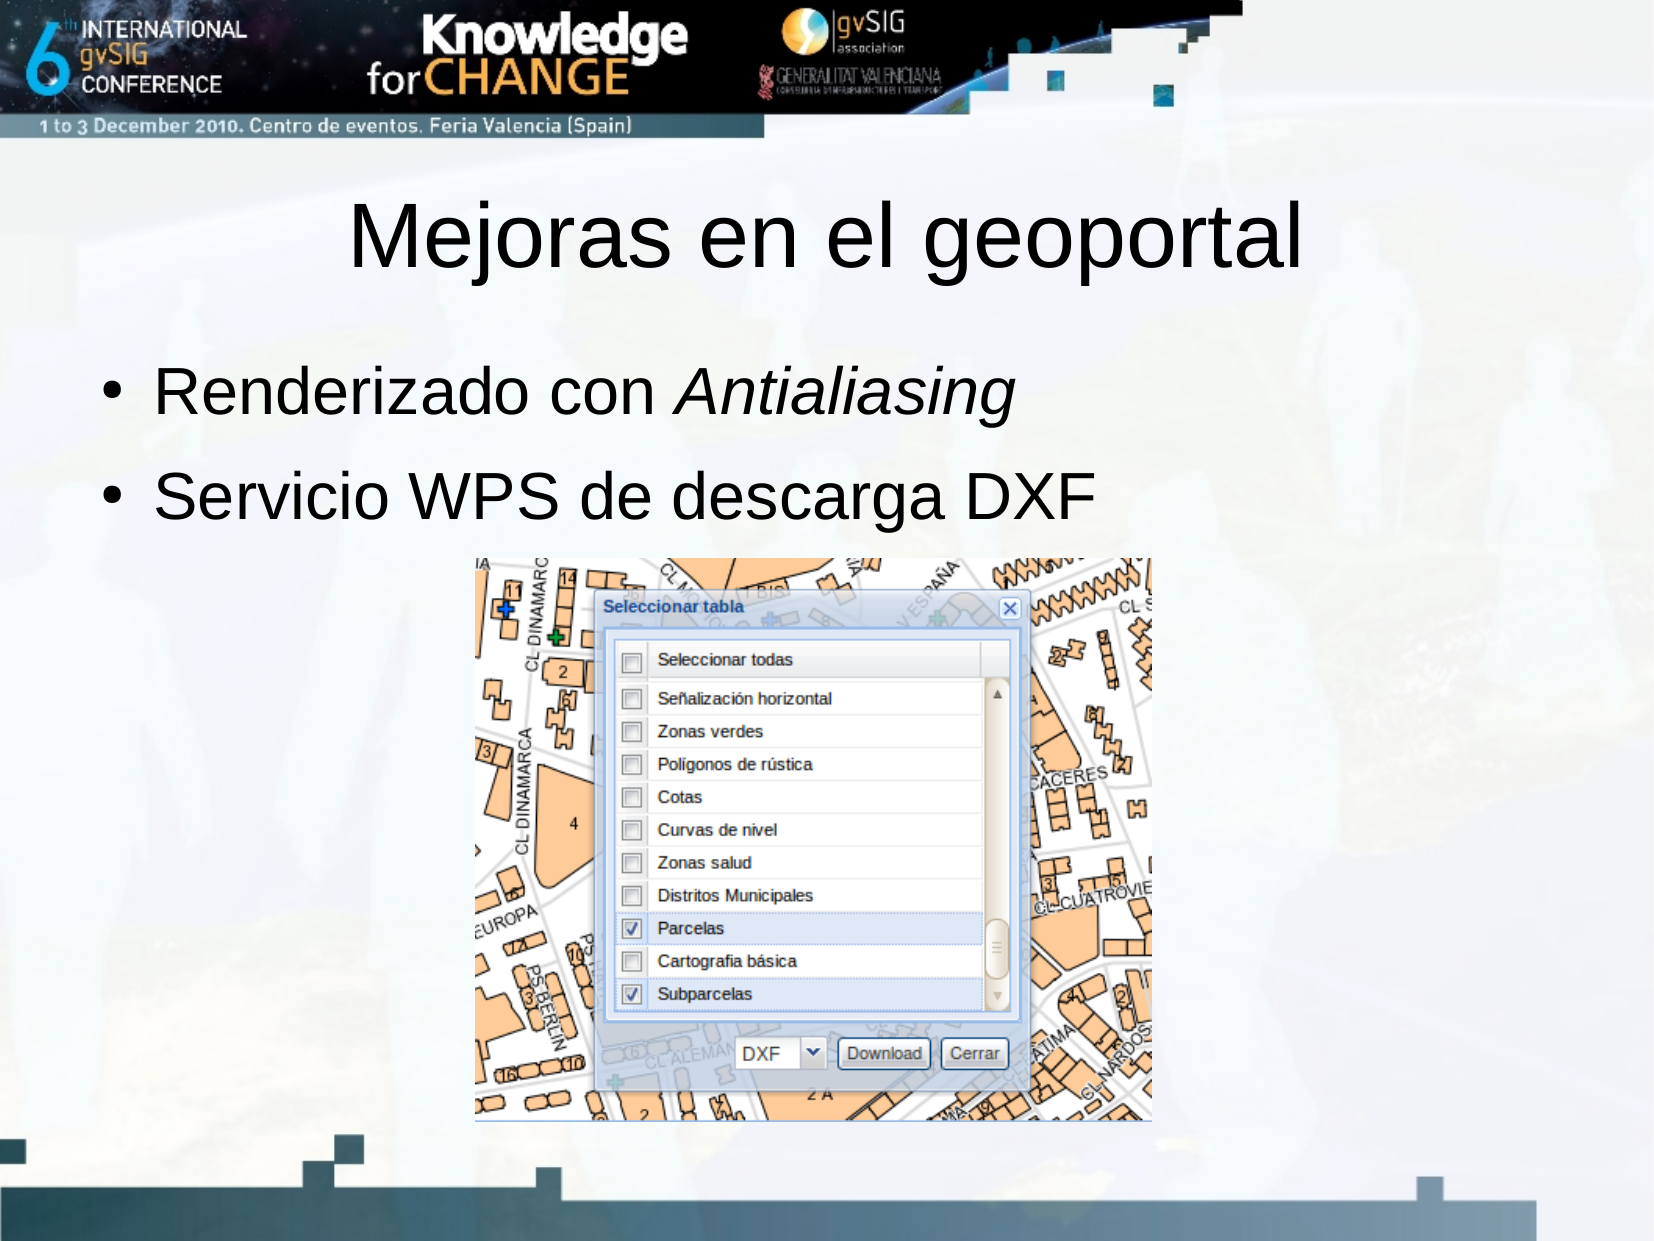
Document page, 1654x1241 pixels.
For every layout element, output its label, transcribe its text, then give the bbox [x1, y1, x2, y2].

picture [0, 0, 1654, 1241]
title Mejoras en el geoportal [82, 155, 1571, 318]
list Renderizado con Antialiasing Servicio WPS de descarga DXF [82, 354, 1571, 1109]
